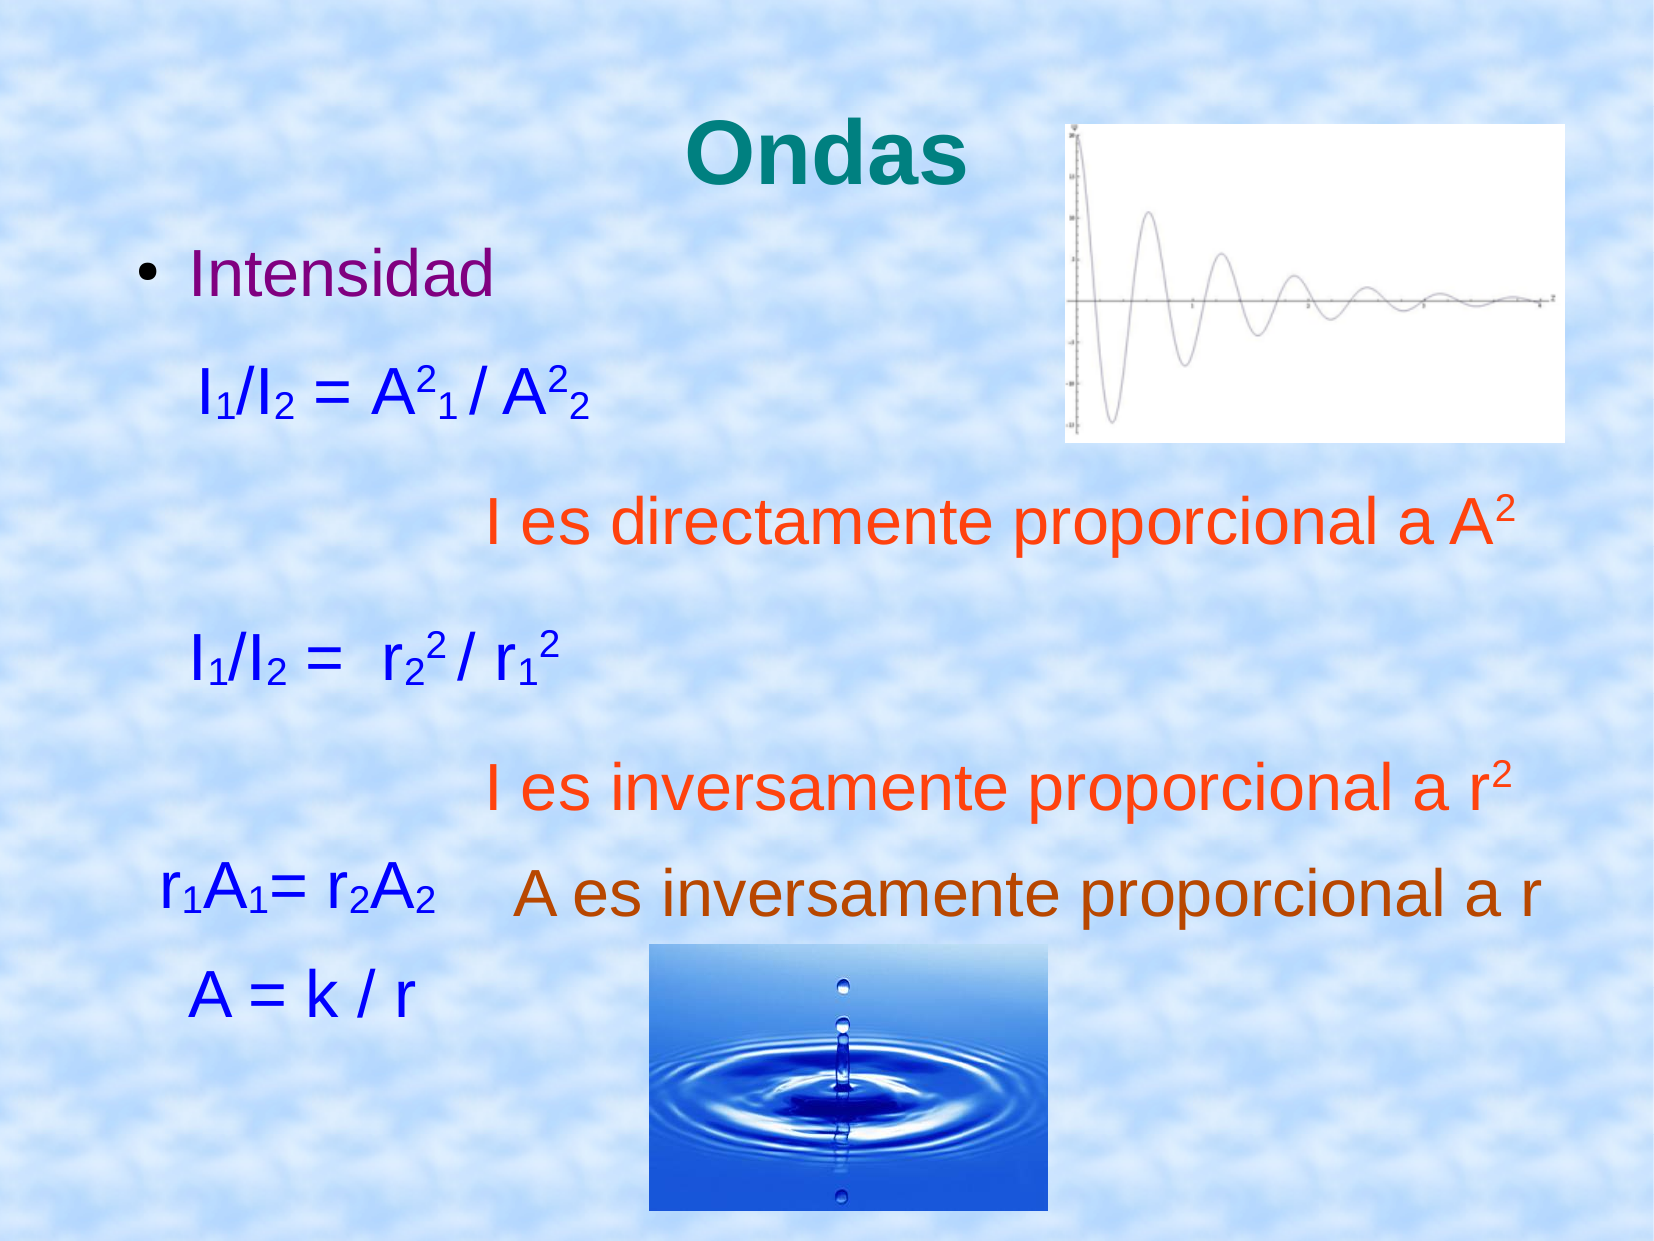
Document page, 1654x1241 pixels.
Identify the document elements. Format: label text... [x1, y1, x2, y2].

text_box A es inversamente proporcional a r [442, 856, 1565, 975]
picture [0, 0, 1654, 1241]
text_box A = k / r [118, 956, 473, 1034]
text_box I1/I2 = A21 / A22 [125, 354, 650, 454]
text_box I1/I2 = r22 / r12 [118, 620, 642, 720]
text_box I es directamente proporcional a A2 [413, 483, 1595, 562]
text_box r1A1= r2A2 [88, 848, 621, 945]
list Intensidad [118, 236, 591, 325]
title Ondas [82, 49, 1571, 257]
text_box I es inversamente proporcional a r2 [413, 749, 1595, 827]
